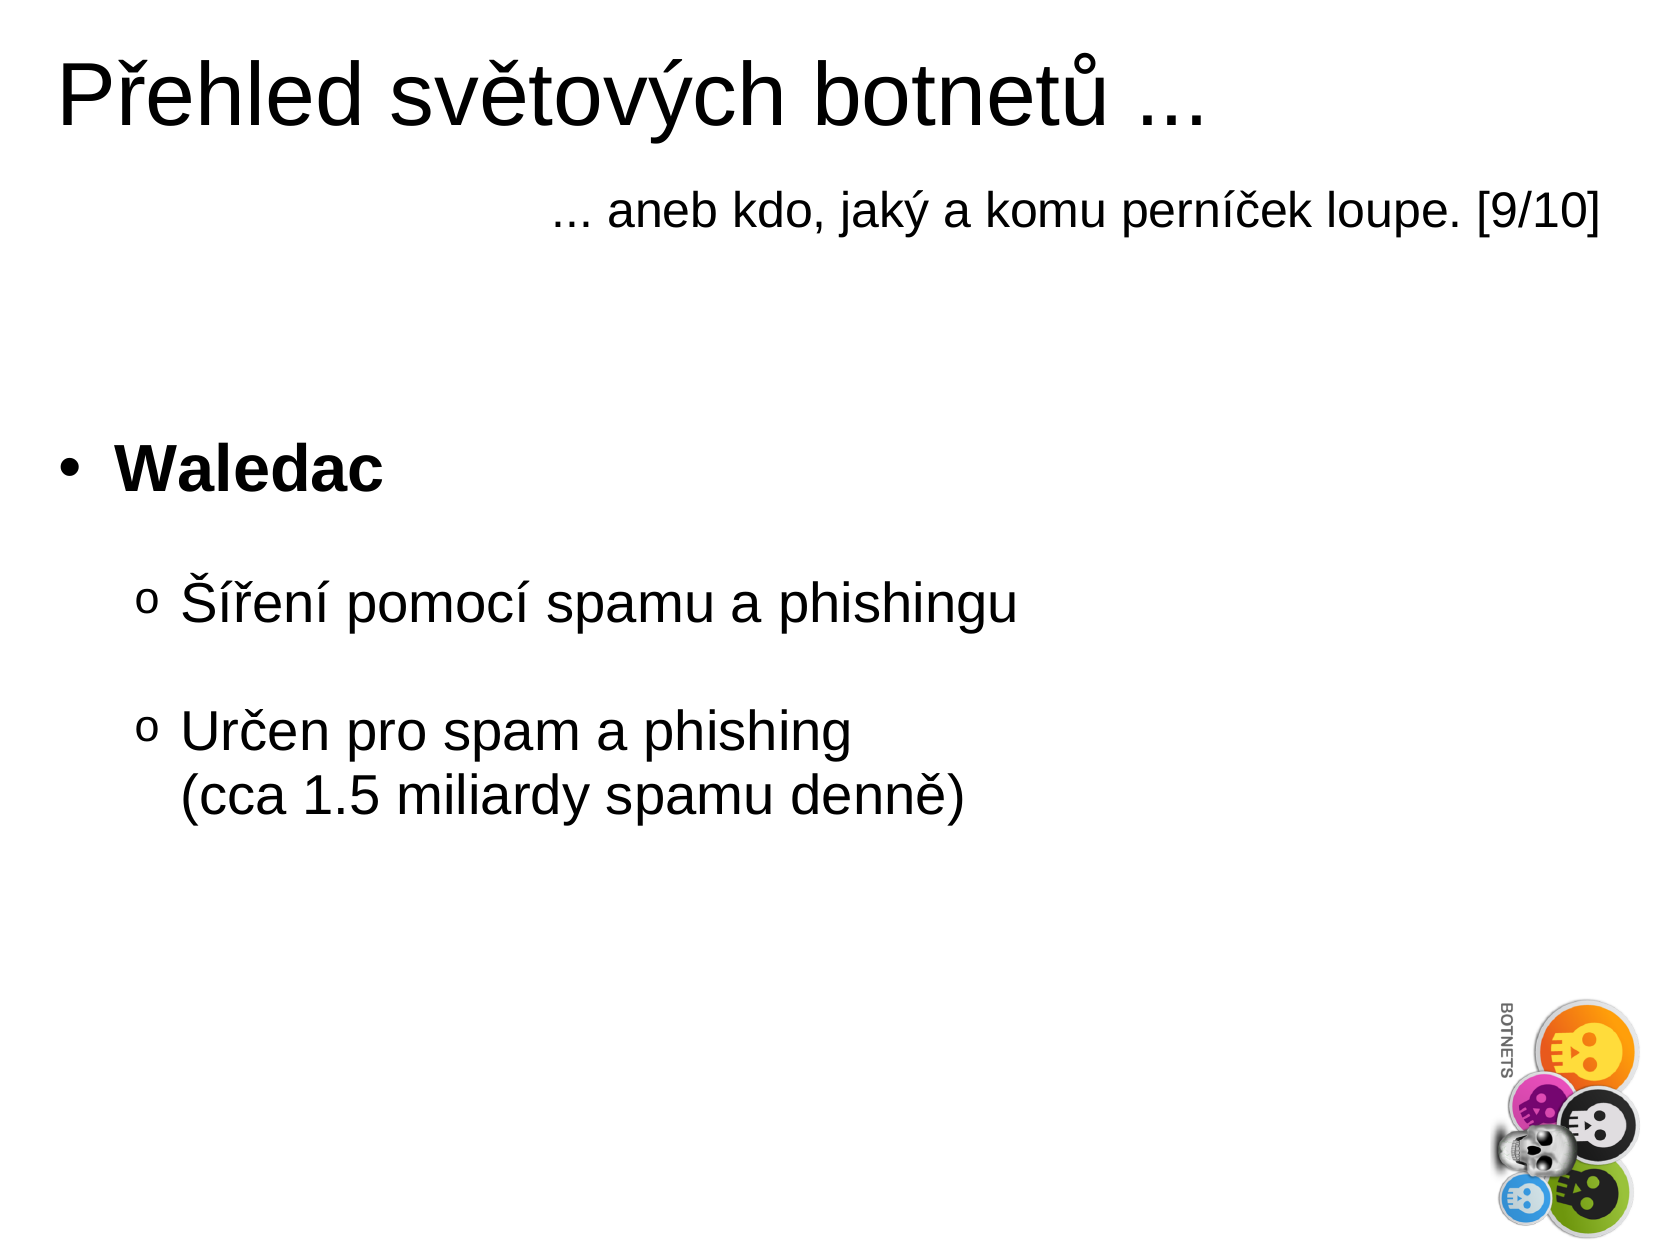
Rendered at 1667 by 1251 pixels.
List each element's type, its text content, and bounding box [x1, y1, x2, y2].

title Přehled světových botnetů ... ... aneb kdo, jaký a komu perníček loupe. [9/10] [56, 43, 1625, 250]
list Waledac Šíření pomocí spamu a phishingu Určen pro spam a phishing (cca 1.5 miliardy spamu denně) [39, 299, 1627, 1198]
picture [1476, 996, 1648, 1241]
